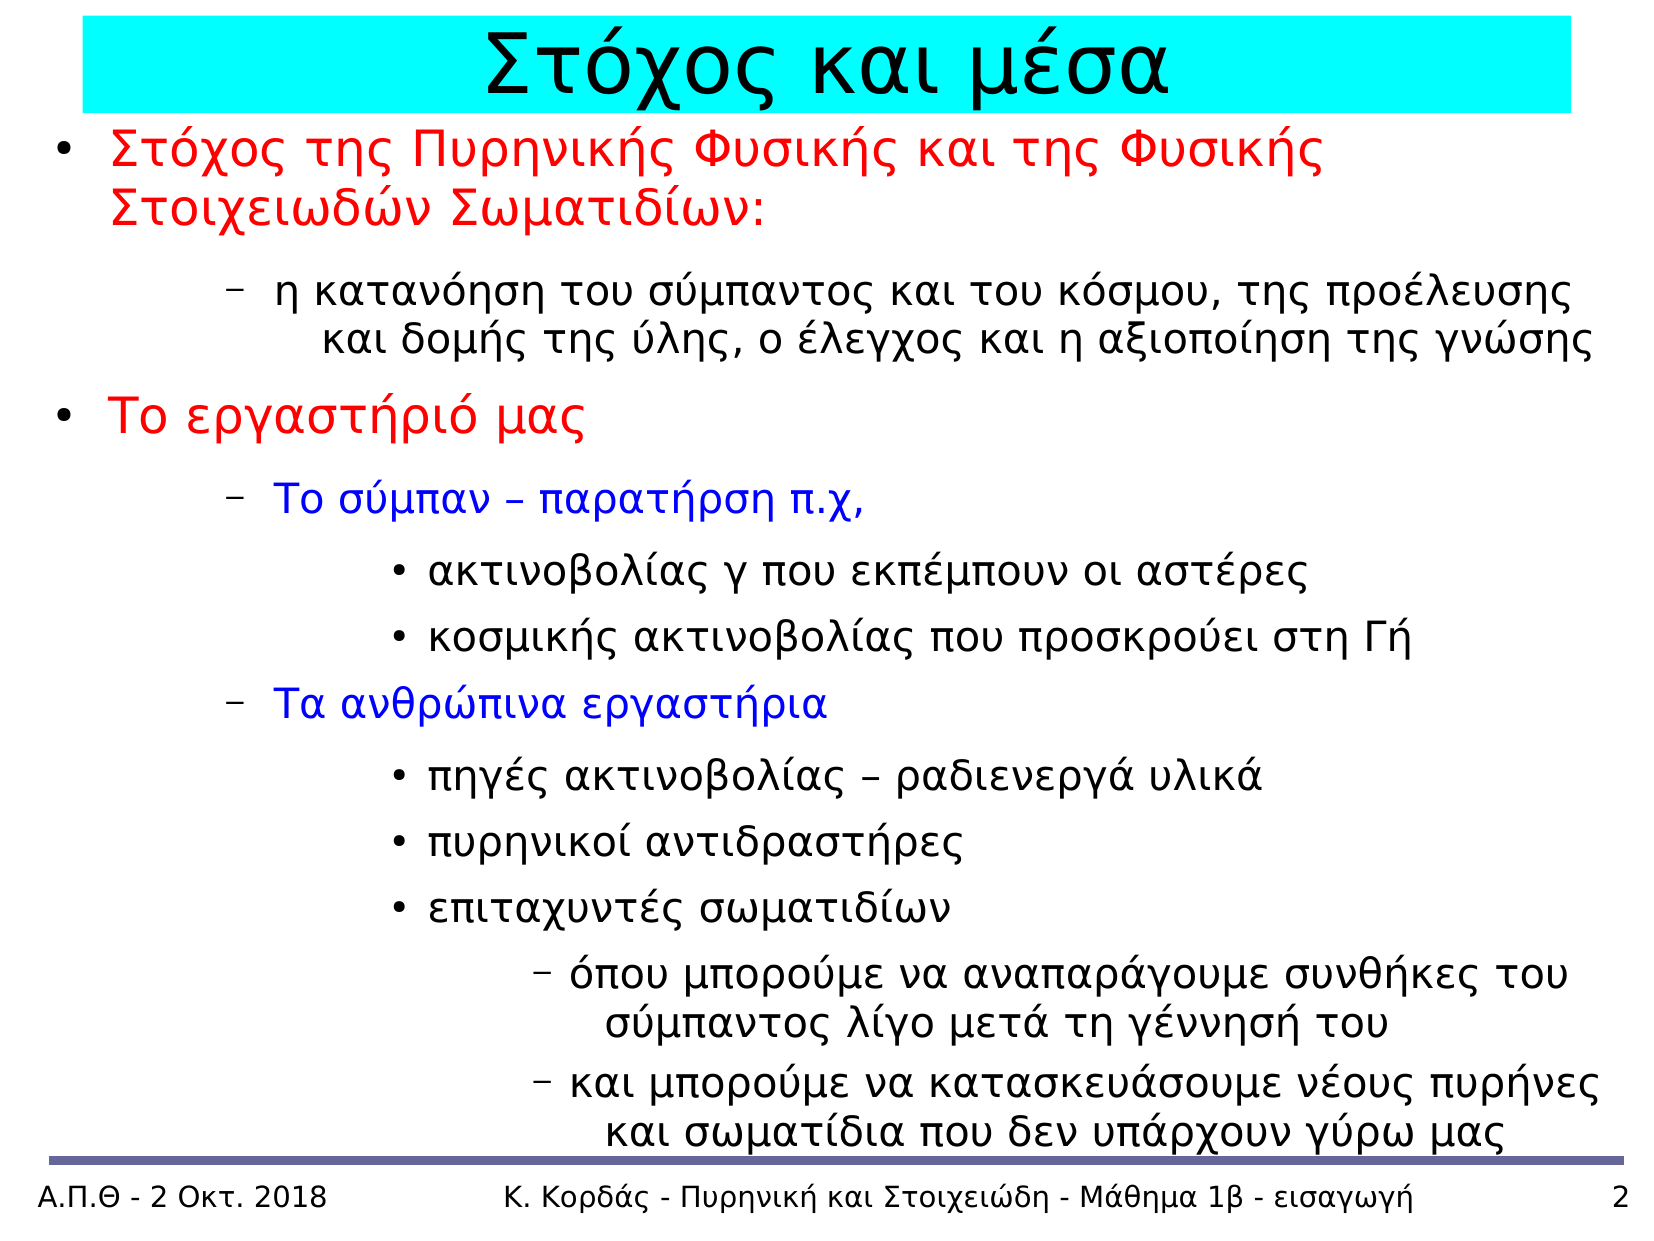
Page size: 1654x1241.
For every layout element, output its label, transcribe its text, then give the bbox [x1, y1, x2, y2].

list Στόχος της Πυρηνικής Φυσικής και της Φυσικής Στοιχειωδών Σωματιδίων: η κατανόηση του σύμπαντος και του κόσμου, της προέλευσης και δομής της ύλης, ο έλεγχος και η αξιοποίηση της γνώσης Το εργαστήριό μας Το σύμπαν – παρατήρση π.χ, ακτινοβολίας γ που εκπέμπουν οι αστέρες κοσμικής ακτινοβολίας που προσκρούει στη Γή Τα ανθρώπινα εργαστήρια πηγές ακτινοβολίας – ραδιενεργά υλικά πυρηνικοί αντιδραστήρες επιταχυντές σωματιδίων όπου μπορούμε να αναπαράγουμε συνθήκες του σύμπαντος λίγο μετά τη γέννησή του και μπορούμε να κατασκευάσουμε νέους πυρήνες και σωματίδια που δεν υπάρχουν γύρω μας [37, 120, 1642, 1164]
title Στόχος και μέσα [82, 15, 1571, 113]
